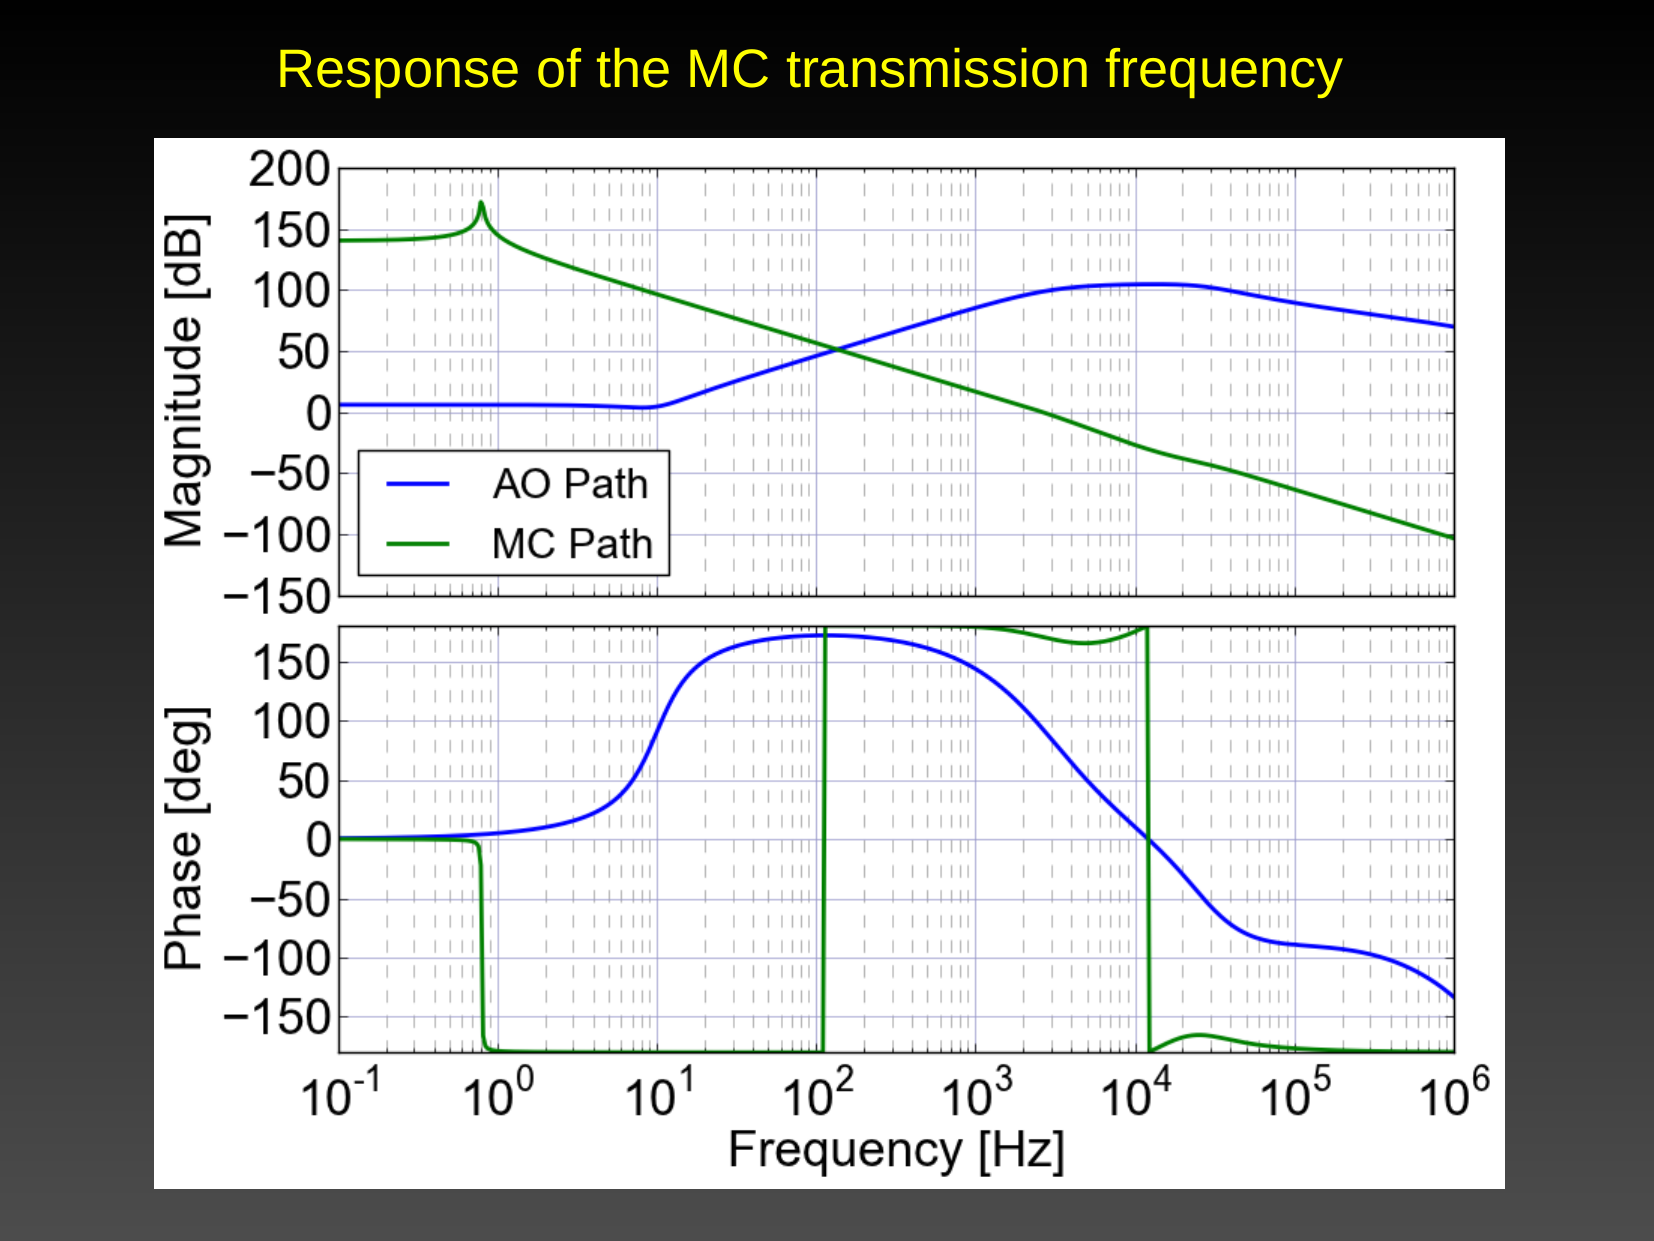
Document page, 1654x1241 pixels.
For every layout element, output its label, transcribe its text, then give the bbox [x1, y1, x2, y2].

picture [154, 138, 1505, 1189]
text_box Response of the MC transmission frequency [261, 30, 1361, 107]
